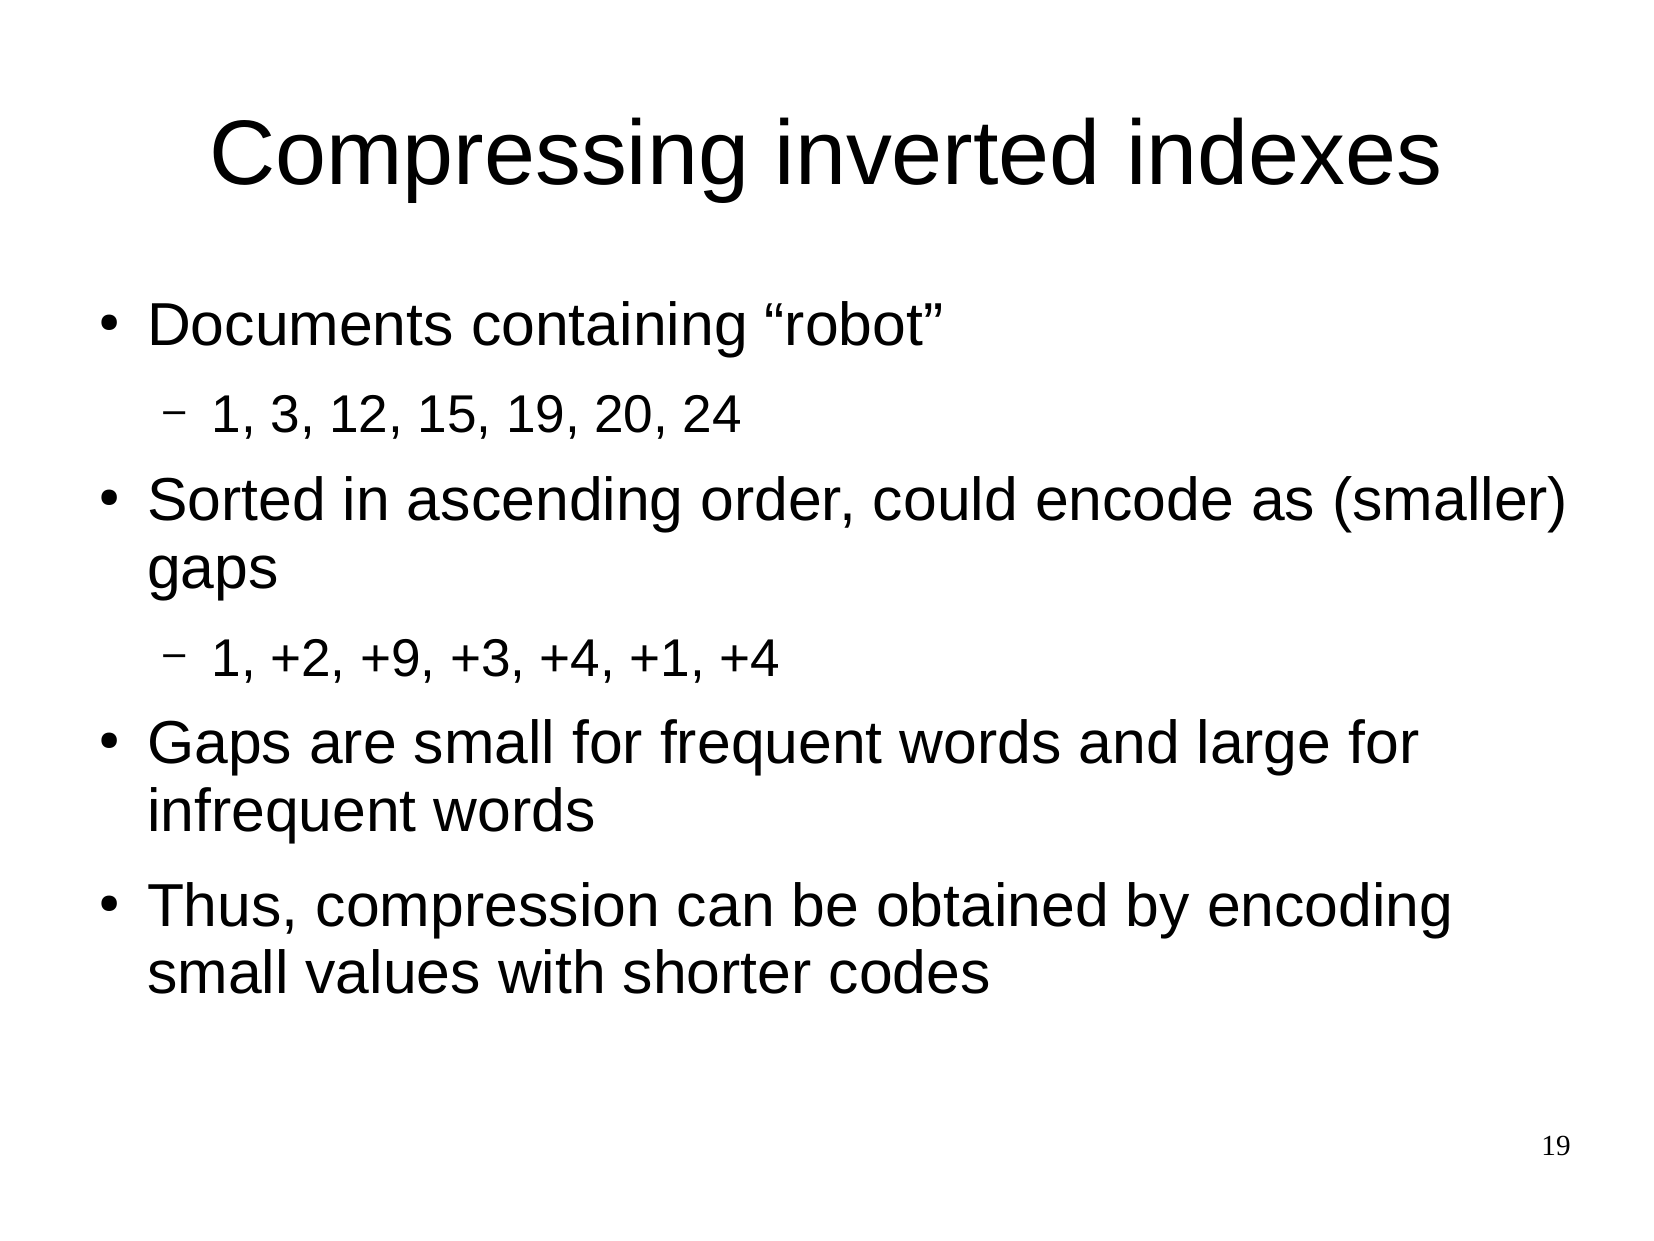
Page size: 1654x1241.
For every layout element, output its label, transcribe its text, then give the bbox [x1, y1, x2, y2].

title Compressing inverted indexes [82, 49, 1571, 257]
list Documents containing “robot” 1, 3, 12, 15, 19, 20, 24 Sorted in ascending order, could encode as (smaller) gaps 1, +2, +9, +3, +4, +1, +4 Gaps are small for frequent words and large for infrequent words Thus, compression can be obtained by encoding small values with shorter codes [82, 290, 1571, 1010]
